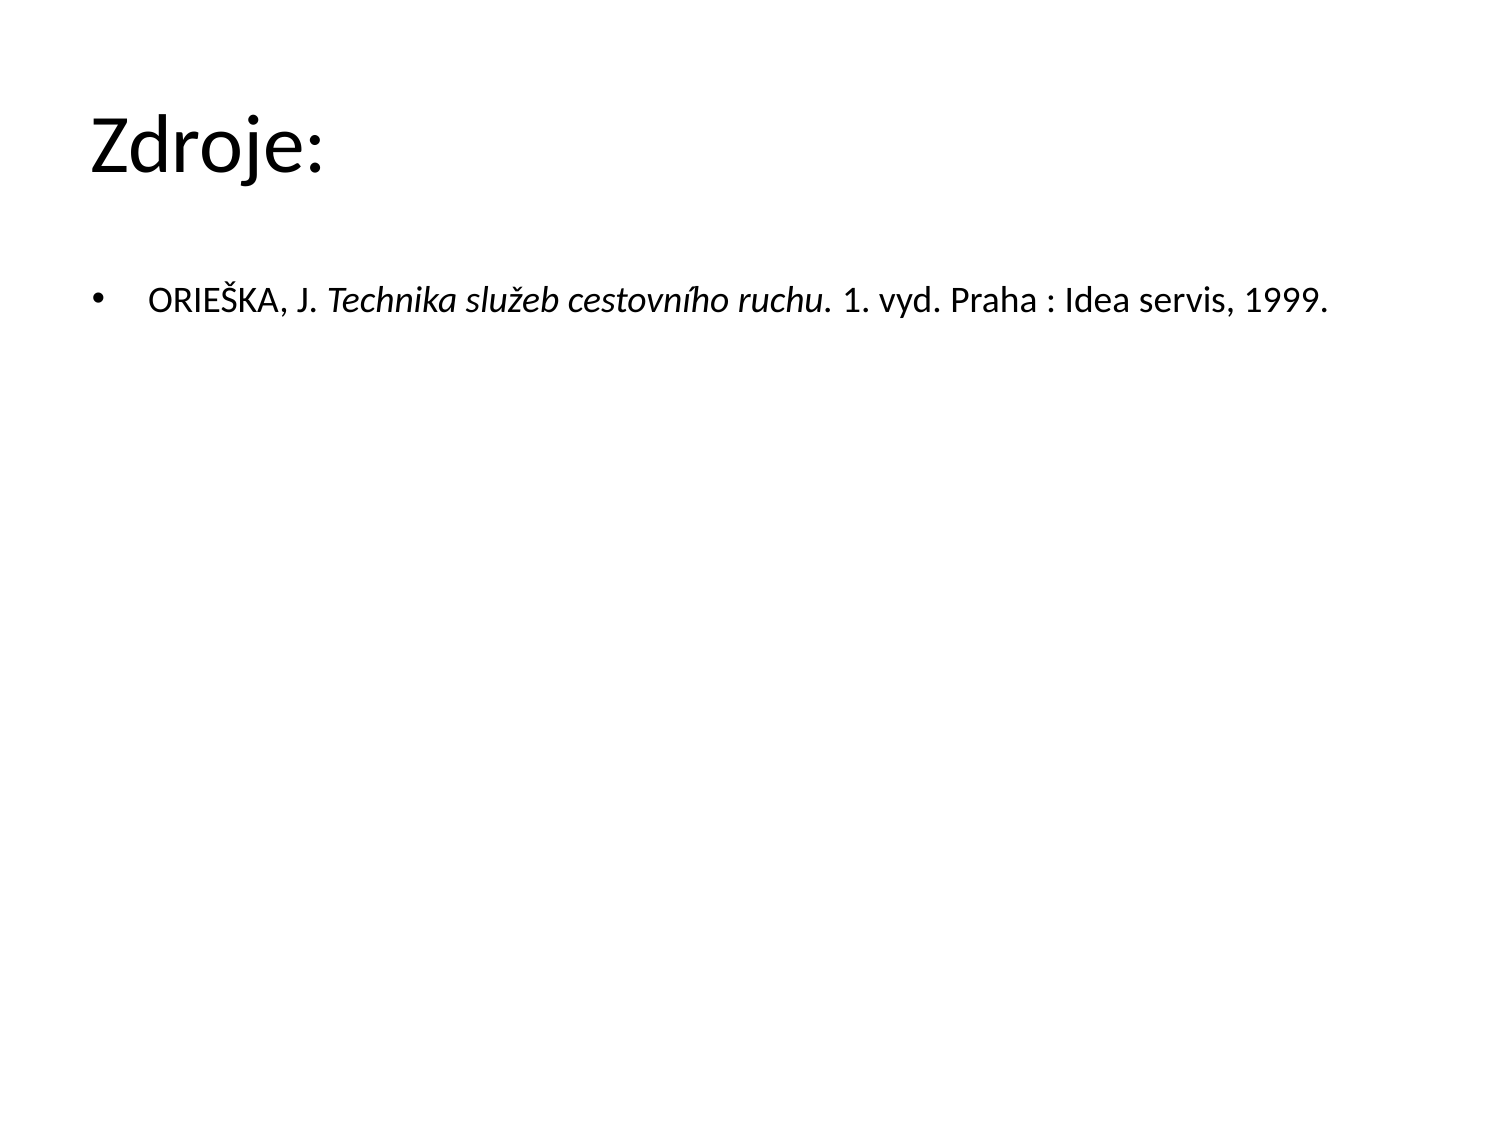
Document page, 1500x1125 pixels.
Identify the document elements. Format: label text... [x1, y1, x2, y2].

list ORIEŠKA, J. Technika služeb cestovního ruchu. 1. vyd. Praha : Idea servis, 1999. [76, 267, 1427, 1010]
title Zdroje: [75, 45, 1426, 233]
